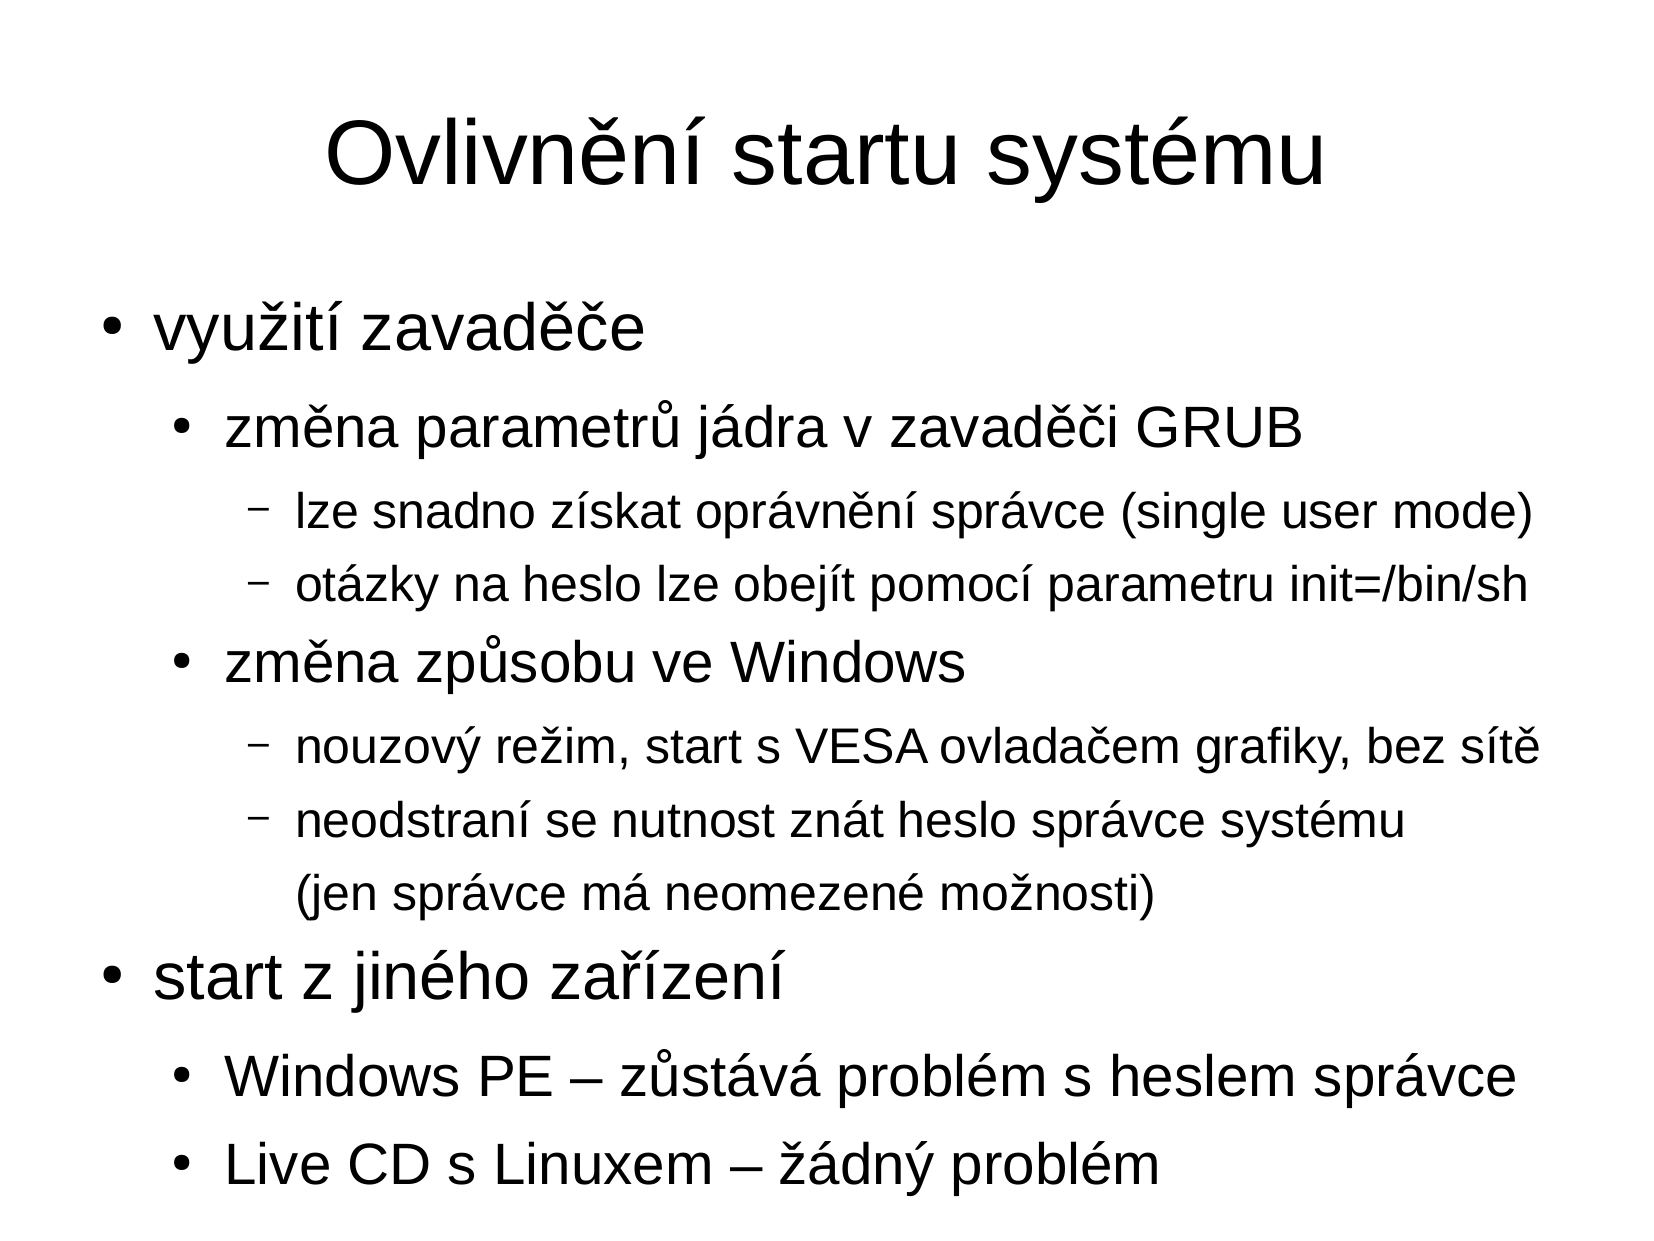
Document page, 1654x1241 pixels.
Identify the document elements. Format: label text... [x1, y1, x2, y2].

title Ovlivnění startu systému [82, 49, 1571, 257]
list využití zavaděče změna parametrů jádra v zavaděči GRUB lze snadno získat oprávnění správce (single user mode) otázky na heslo lze obejít pomocí parametru init=/bin/sh změna způsobu ve Windows nouzový režim, start s VESA ovladačem grafiky, bez sítě neodstraní se nutnost znát heslo správce systému (jen správce má neomezené možnosti) start z jiného zařízení Windows PE – zůstává problém s heslem správce Live CD s Linuxem – žádný problém [82, 290, 1571, 1198]
